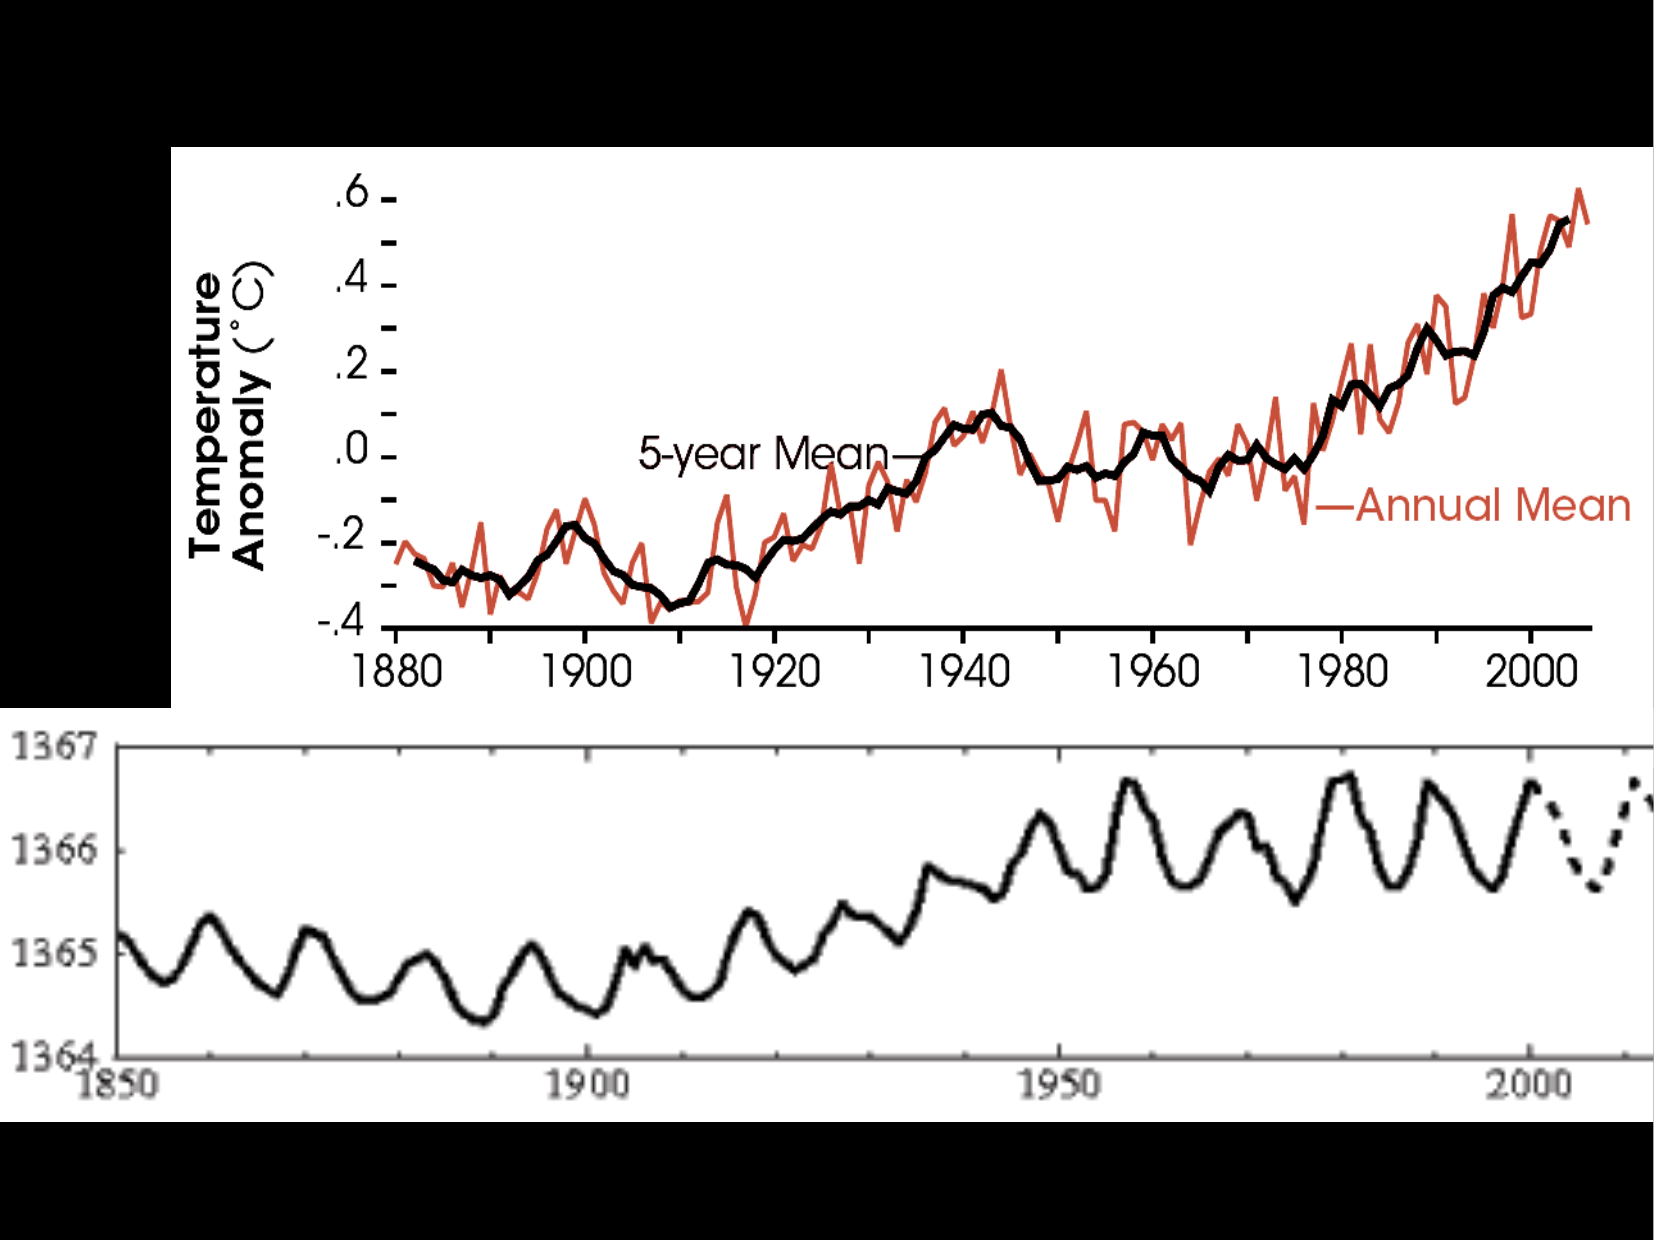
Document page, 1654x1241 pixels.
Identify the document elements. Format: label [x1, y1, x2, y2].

picture [0, 147, 1654, 1123]
